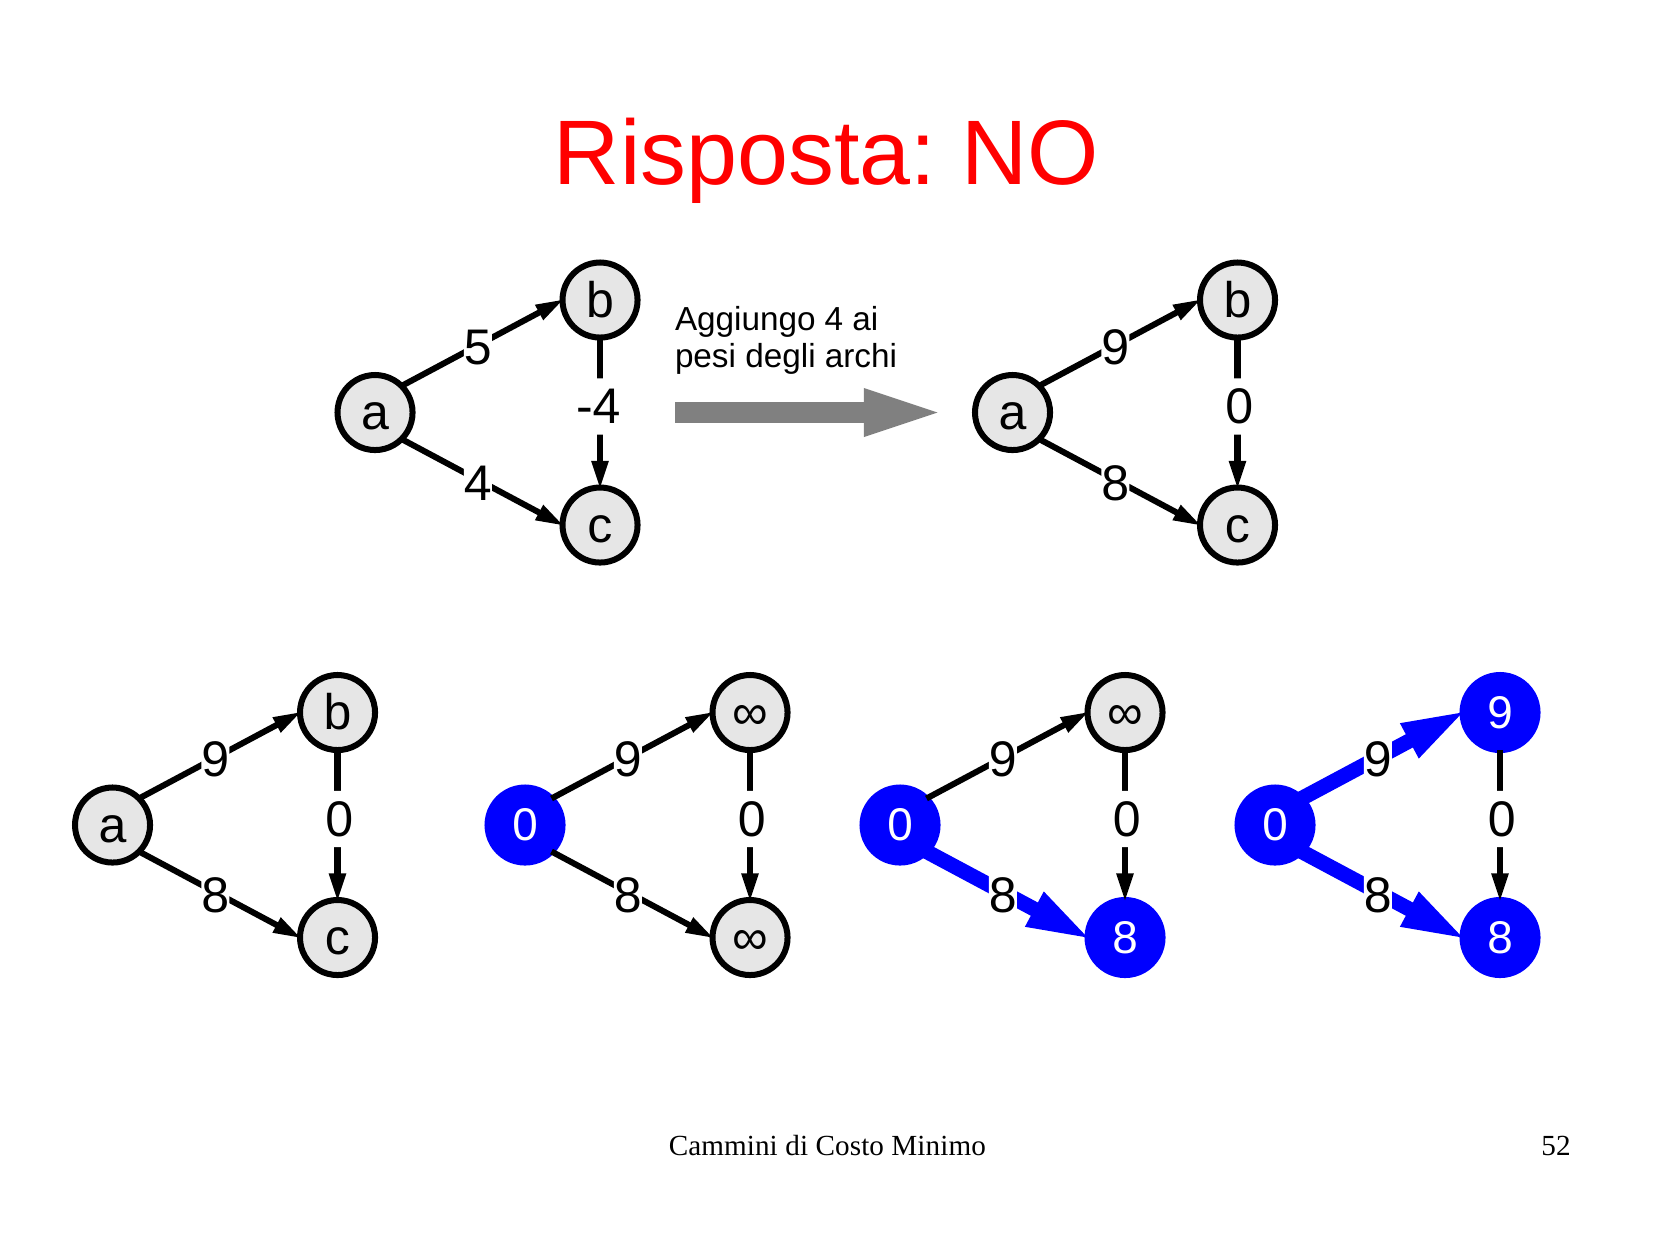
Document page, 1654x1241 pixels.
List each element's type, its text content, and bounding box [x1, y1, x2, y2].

text_box 8 [1087, 900, 1163, 976]
text_box c [562, 487, 638, 563]
text_box b [562, 262, 638, 338]
text_box 8 [1363, 867, 1392, 924]
text_box a [75, 787, 151, 863]
text_box 9 [1101, 319, 1130, 376]
text_box 0 [1225, 378, 1271, 435]
title Risposta: NO [82, 49, 1571, 257]
text_box 0 [1112, 790, 1141, 848]
text_box 0 [1487, 790, 1516, 848]
text_box ∞ [1087, 675, 1163, 750]
text_box 0 [325, 790, 371, 848]
text_box ∞ [712, 675, 788, 750]
text_box b [300, 675, 376, 750]
text_box 8 [988, 867, 1017, 924]
text_box 9 [201, 731, 230, 789]
text_box c [1200, 487, 1276, 563]
text_box Aggiungo 4 ai pesi degli archi [675, 300, 938, 383]
text_box a [337, 375, 413, 451]
text_box 0 [862, 787, 938, 863]
text_box 9 [1363, 731, 1392, 789]
text_box 5 [463, 319, 492, 376]
text_box 8 [201, 867, 230, 924]
text_box 9 [613, 731, 642, 789]
text_box b [1200, 262, 1276, 338]
text_box 0 [487, 787, 563, 863]
text_box 8 [1101, 455, 1130, 512]
text_box c [300, 900, 376, 976]
text_box 0 [737, 790, 766, 848]
text_box 4 [463, 455, 492, 512]
text_box 9 [1462, 675, 1538, 750]
text_box -4 [576, 378, 621, 435]
text_box a [975, 375, 1051, 451]
text_box 8 [1462, 900, 1538, 976]
text_box 0 [1237, 787, 1313, 863]
text_box 9 [988, 731, 1017, 789]
text_box ∞ [712, 900, 788, 976]
text_box 8 [613, 867, 642, 924]
